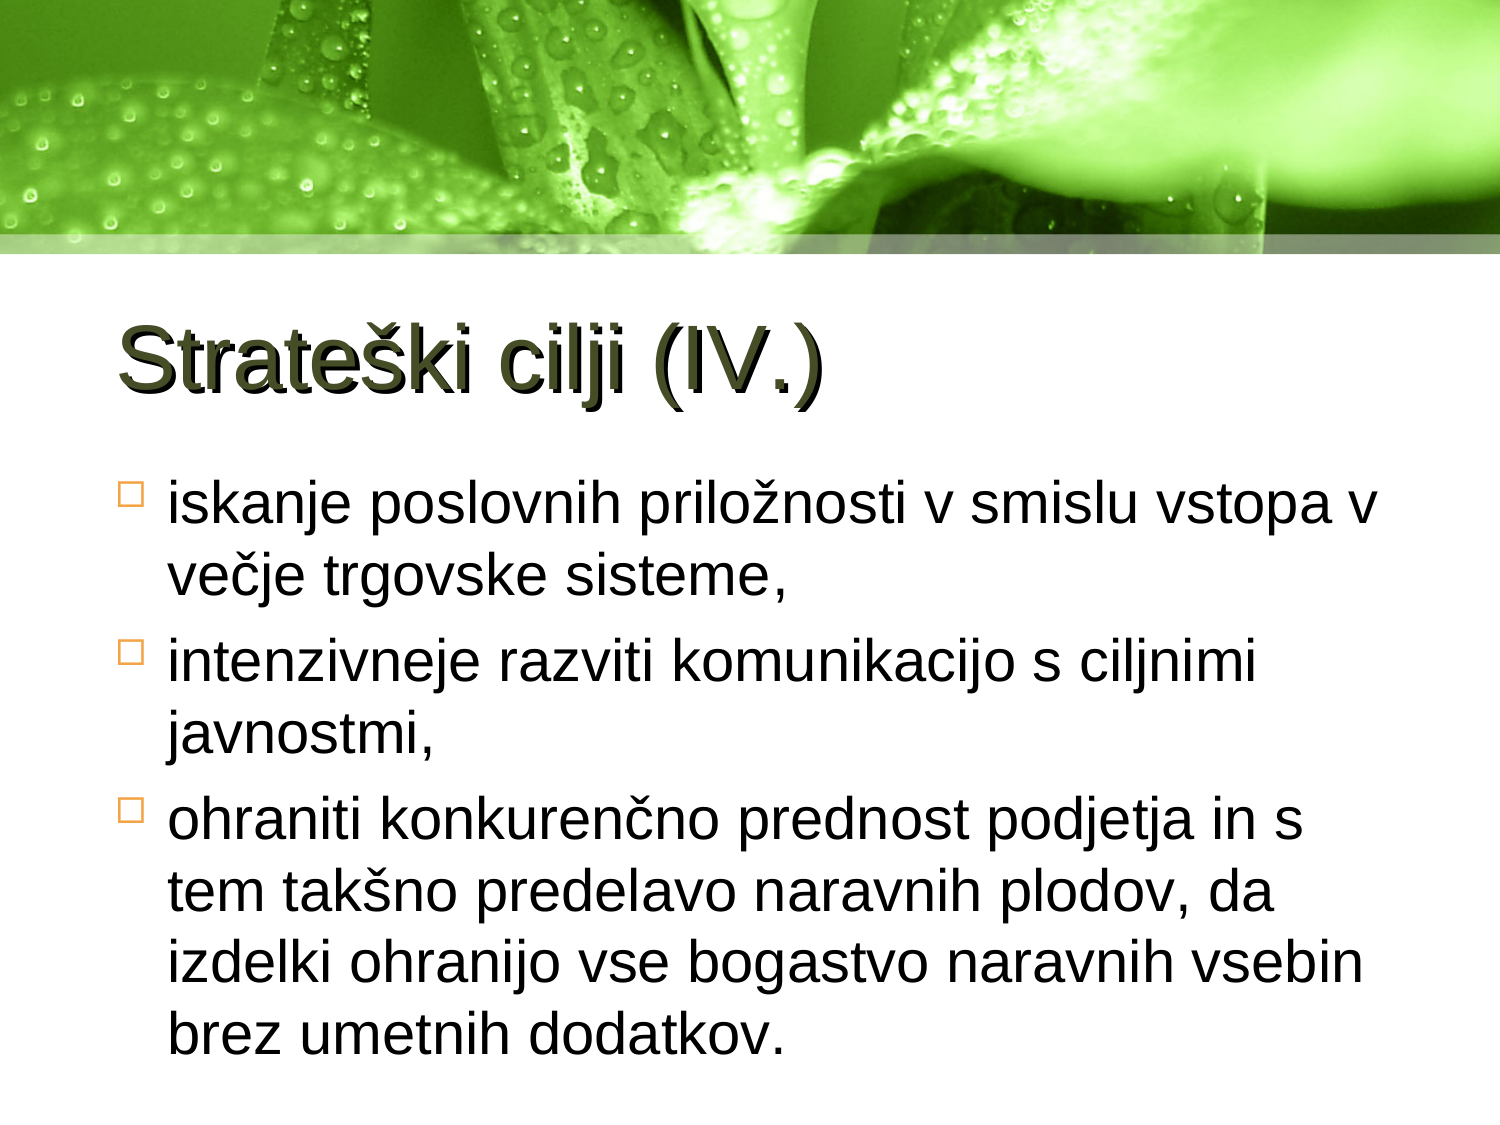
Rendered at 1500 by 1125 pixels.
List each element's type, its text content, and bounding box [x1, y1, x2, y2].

list iskanje poslovnih priložnosti v smislu vstopa v večje trgovske sisteme, intenzivneje razviti komunikacijo s ciljnimi javnostmi, ohraniti konkurenčno prednost podjetja in s tem takšno predelavo naravnih plodov, da izdelki ohranijo vse bogastvo naravnih vsebin brez umetnih dodatkov. [100, 456, 1438, 1081]
picture [0, 0, 1500, 1125]
title Strateški cilji (IV.) [100, 271, 1438, 435]
